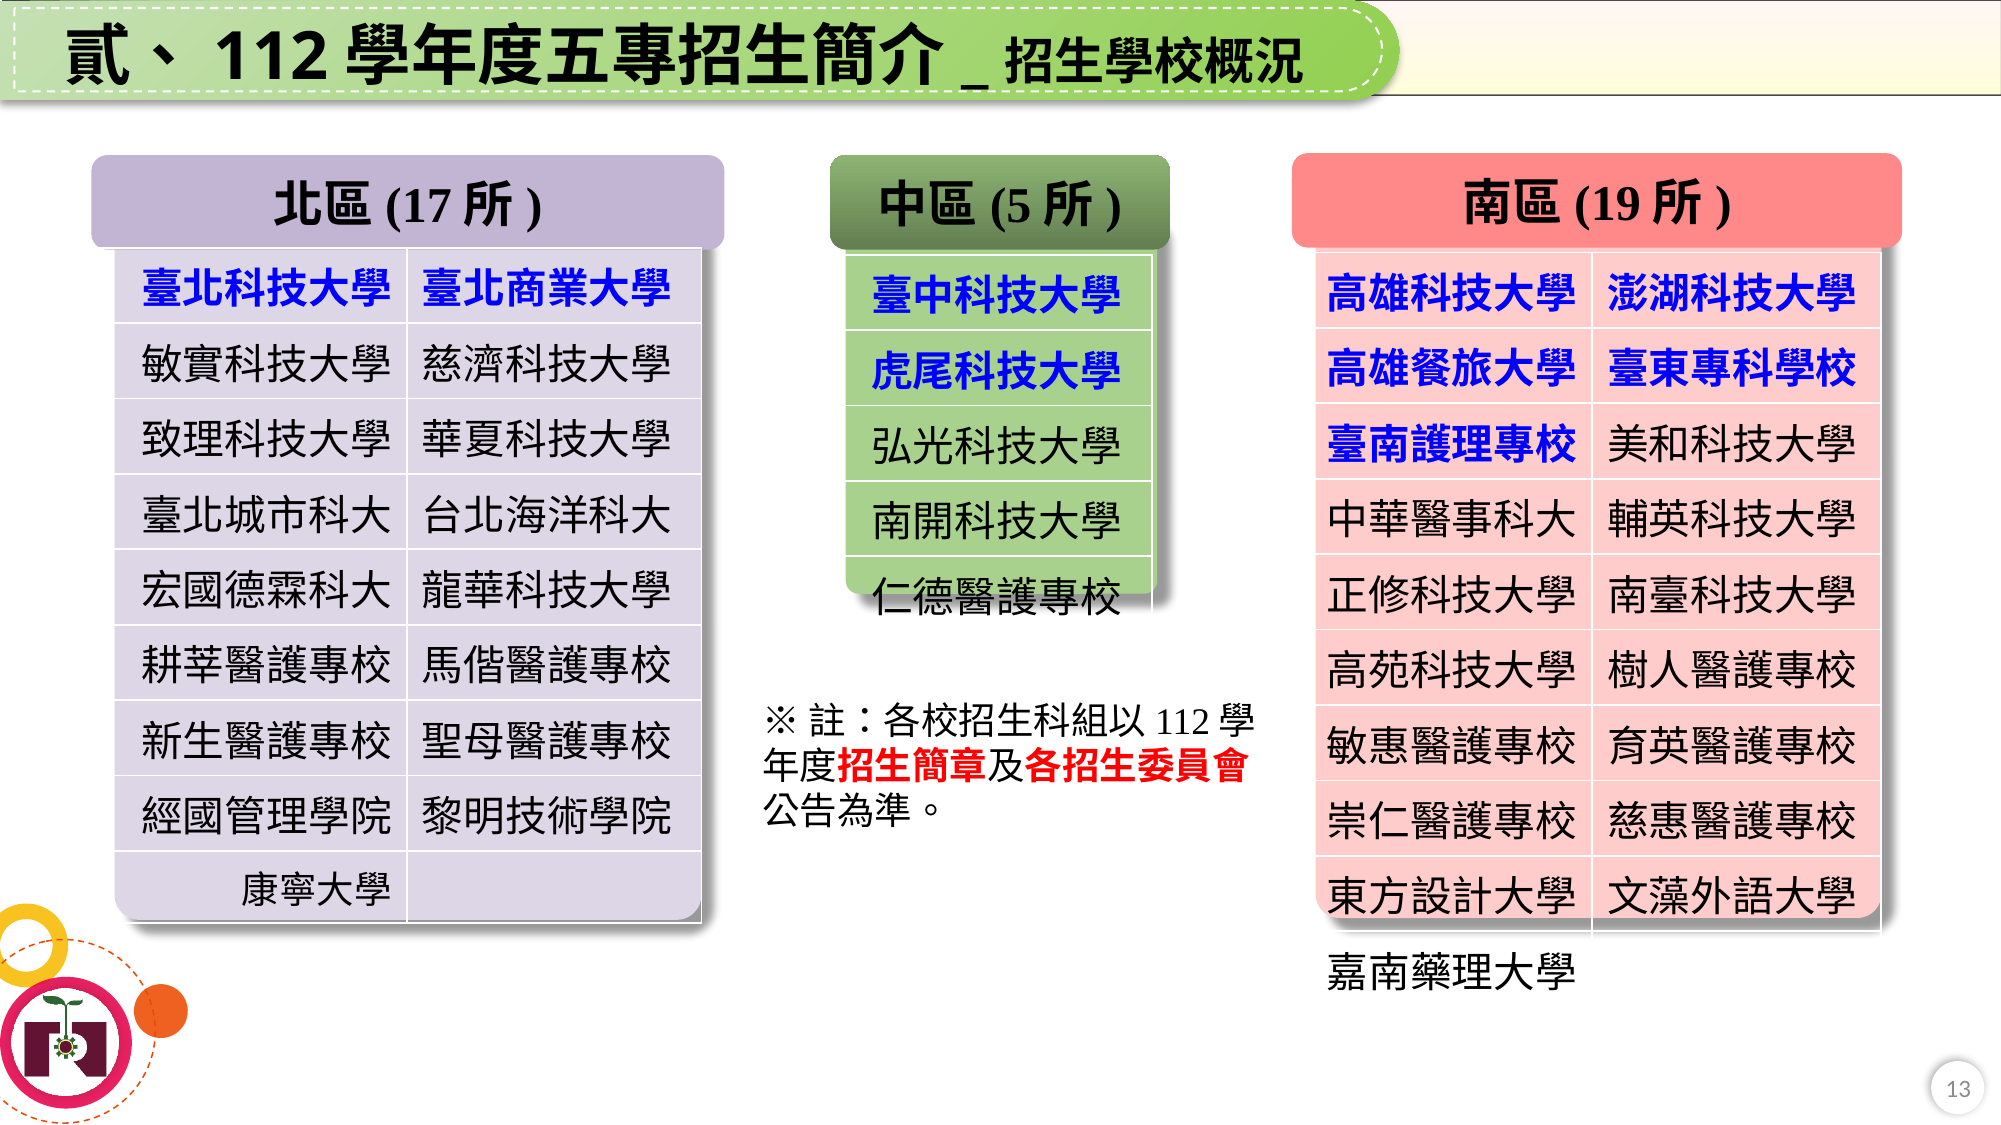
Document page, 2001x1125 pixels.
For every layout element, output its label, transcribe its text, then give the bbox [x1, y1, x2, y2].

text_box 貳、112學年度五專招生簡介_招生學校概況 [0, 0, 1379, 109]
table_cell 樹人醫護專校 [1593, 630, 1880, 704]
table_cell 臺南護理專校 [1292, 404, 1591, 478]
table_cell 慈濟科技大學 [408, 324, 701, 398]
table_cell 東方設計大學 [1292, 857, 1591, 930]
table_cell 康寧大學 [92, 852, 406, 922]
table_cell 文藻外語大學 [1593, 857, 1880, 930]
table_cell 虎尾科技大學 [842, 331, 1151, 405]
table_cell 宏國德霖科大 [92, 550, 406, 624]
text_box [845, 250, 1158, 591]
table_cell 仁德醫護專校 [842, 557, 1151, 631]
table_cell 正修科技大學 [1292, 555, 1591, 629]
table_cell 中華醫事科大 [1292, 480, 1591, 553]
picture [11, 988, 119, 1096]
text_box 中區(5所) [830, 155, 1170, 250]
table_cell 黎明技術學院 [408, 776, 701, 850]
table_cell 臺北城市科大 [92, 475, 406, 548]
table_cell 慈惠醫護專校 [1593, 781, 1880, 855]
table_header 臺北科技大學 [92, 249, 406, 322]
table_cell 南開科技大學 [842, 482, 1151, 555]
table_cell 敏惠醫護專校 [1292, 706, 1591, 780]
table_cell 弘光科技大學 [842, 406, 1151, 480]
table_cell 龍華科技大學 [408, 550, 701, 624]
table_header 臺中科技大學 [842, 256, 1151, 329]
text_box 北區(17所) [91, 155, 725, 250]
text_box [1315, 248, 1882, 252]
table_cell 嘉南藥理大學 [1292, 932, 1591, 1006]
text_box [1379, 10, 1400, 91]
table_header 高雄科技大學 [1292, 253, 1591, 327]
table_cell 高雄餐旅大學 [1292, 329, 1591, 402]
table_cell [408, 852, 701, 922]
table_cell 臺東專科學校 [1593, 329, 1880, 402]
table_cell [1593, 932, 1880, 1006]
text_box ※註：各校招生科組以112學年度招生簡章及各招生委員會公告為準。 [747, 689, 1278, 840]
table_cell 台北海洋科大 [408, 475, 701, 548]
table_cell 聖母醫護專校 [408, 701, 701, 775]
table_cell 美和科技大學 [1593, 404, 1880, 478]
table_cell 華夏科技大學 [408, 399, 701, 473]
table_cell 耕莘醫護專校 [92, 626, 406, 699]
table_header 澎湖科技大學 [1593, 253, 1880, 327]
table_cell 南臺科技大學 [1593, 555, 1880, 629]
table_cell 經國管理學院 [92, 776, 406, 850]
table_cell 崇仁醫護專校 [1292, 781, 1591, 855]
table_cell 輔英科技大學 [1593, 480, 1880, 553]
table_cell 馬偕醫護專校 [408, 626, 701, 699]
table_header 臺北商業大學 [408, 249, 701, 322]
table_cell 育英醫護專校 [1593, 706, 1880, 780]
table_cell 敏實科技大學 [92, 324, 406, 398]
table_cell 新生醫護專校 [92, 701, 406, 775]
table_cell 致理科技大學 [92, 399, 406, 473]
table_cell 高苑科技大學 [1292, 630, 1591, 704]
text_box 南區(19所) [1291, 153, 1903, 248]
